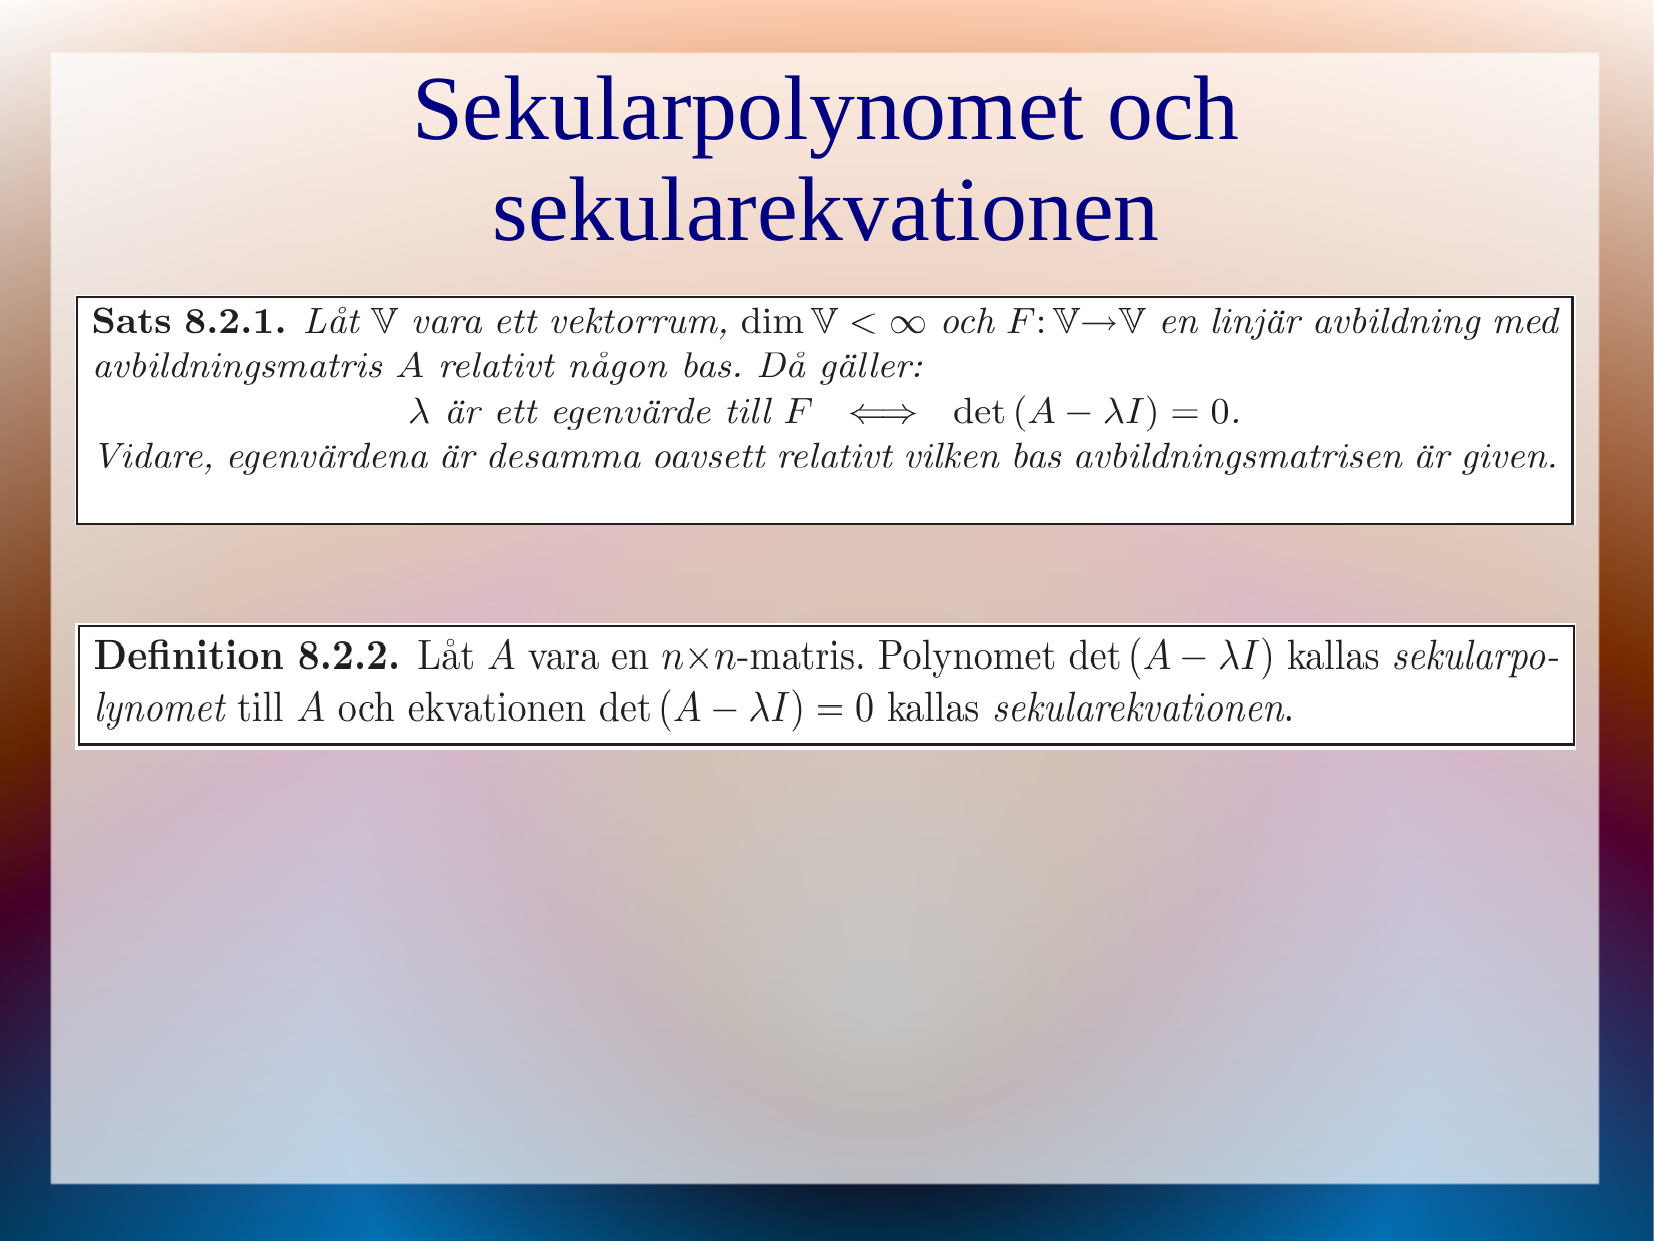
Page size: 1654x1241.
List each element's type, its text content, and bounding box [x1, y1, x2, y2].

title Sekularpolynomet och sekularekvationen [82, 57, 1571, 261]
picture [0, 0, 1654, 1241]
